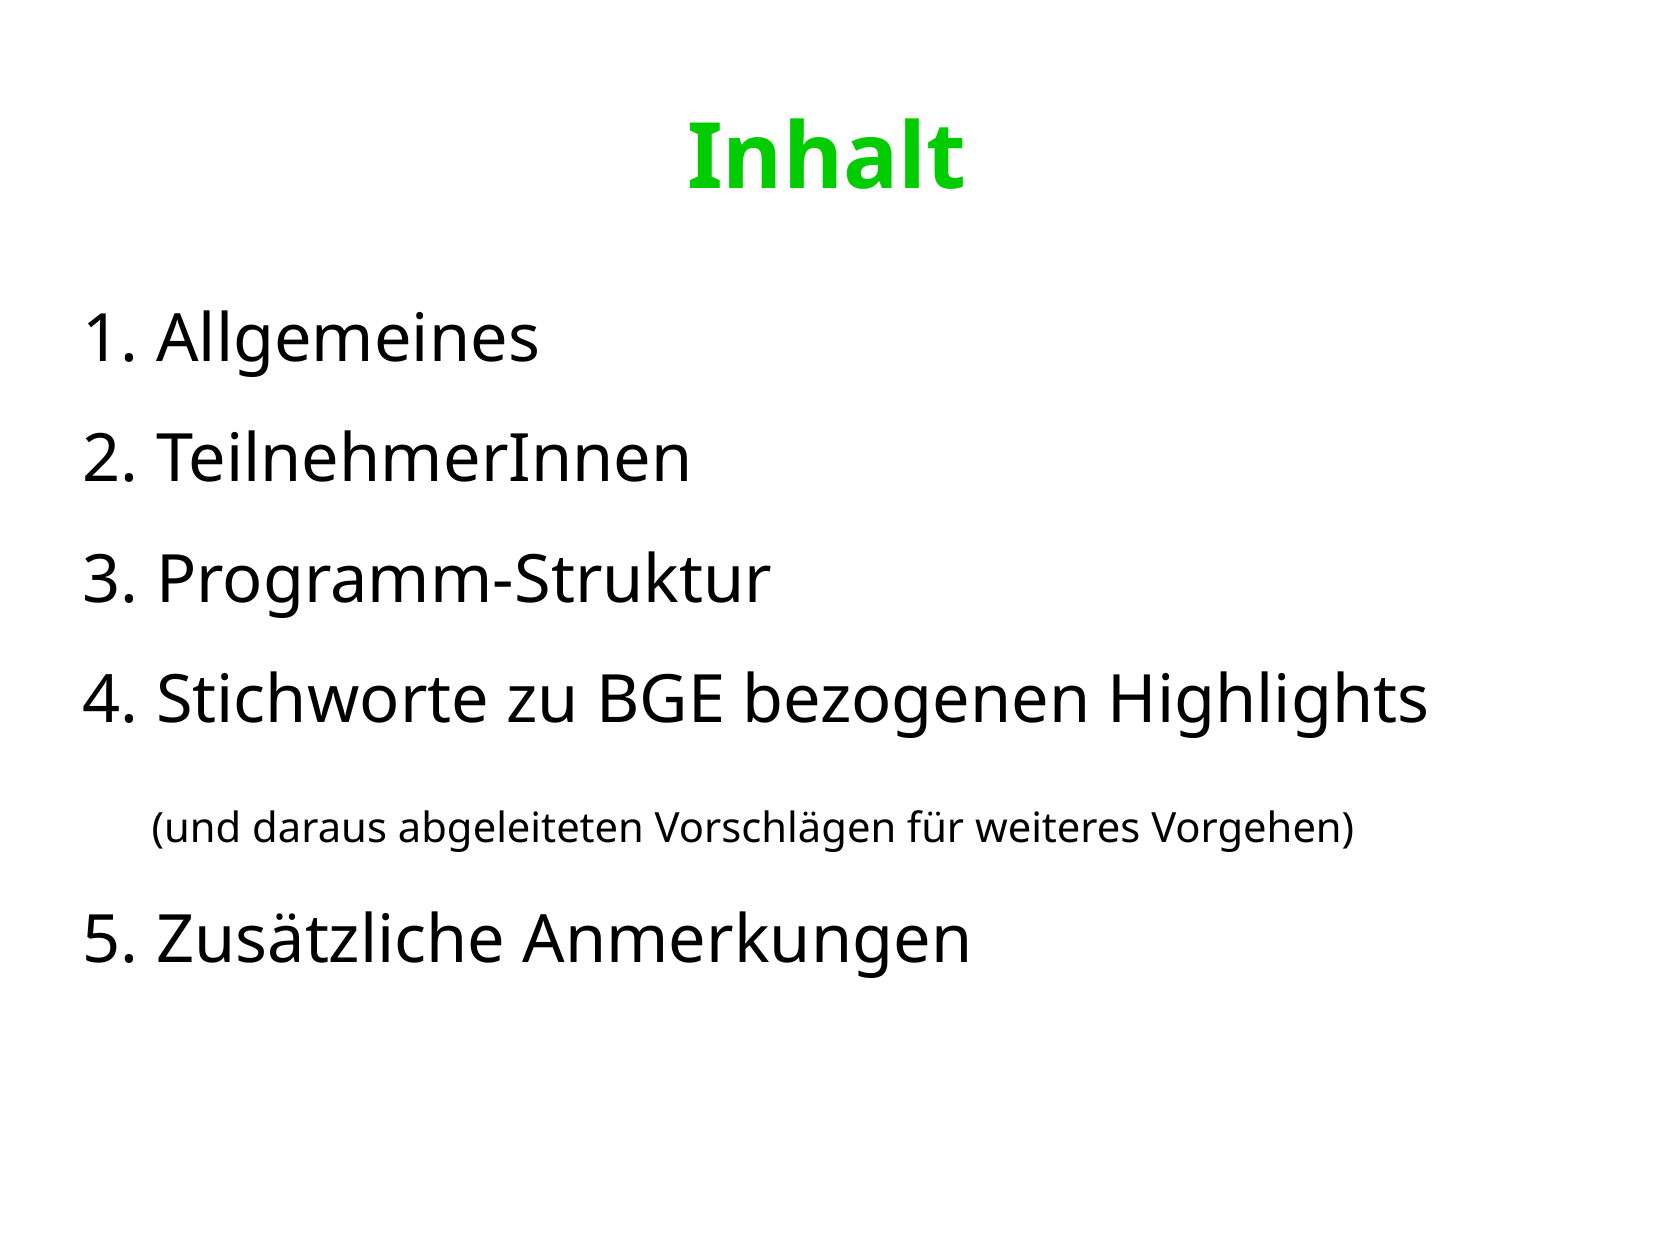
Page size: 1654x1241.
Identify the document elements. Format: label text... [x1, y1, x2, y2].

list 1. Allgemeines 2. TeilnehmerInnen 3. Programm-Struktur 4. Stichworte zu BGE bezogenen Highlights (und daraus abgeleiteten Vorschlägen für weiteres Vorgehen) 5. Zusätzliche Anmerkungen [82, 290, 1571, 1010]
title Inhalt [82, 49, 1571, 257]
